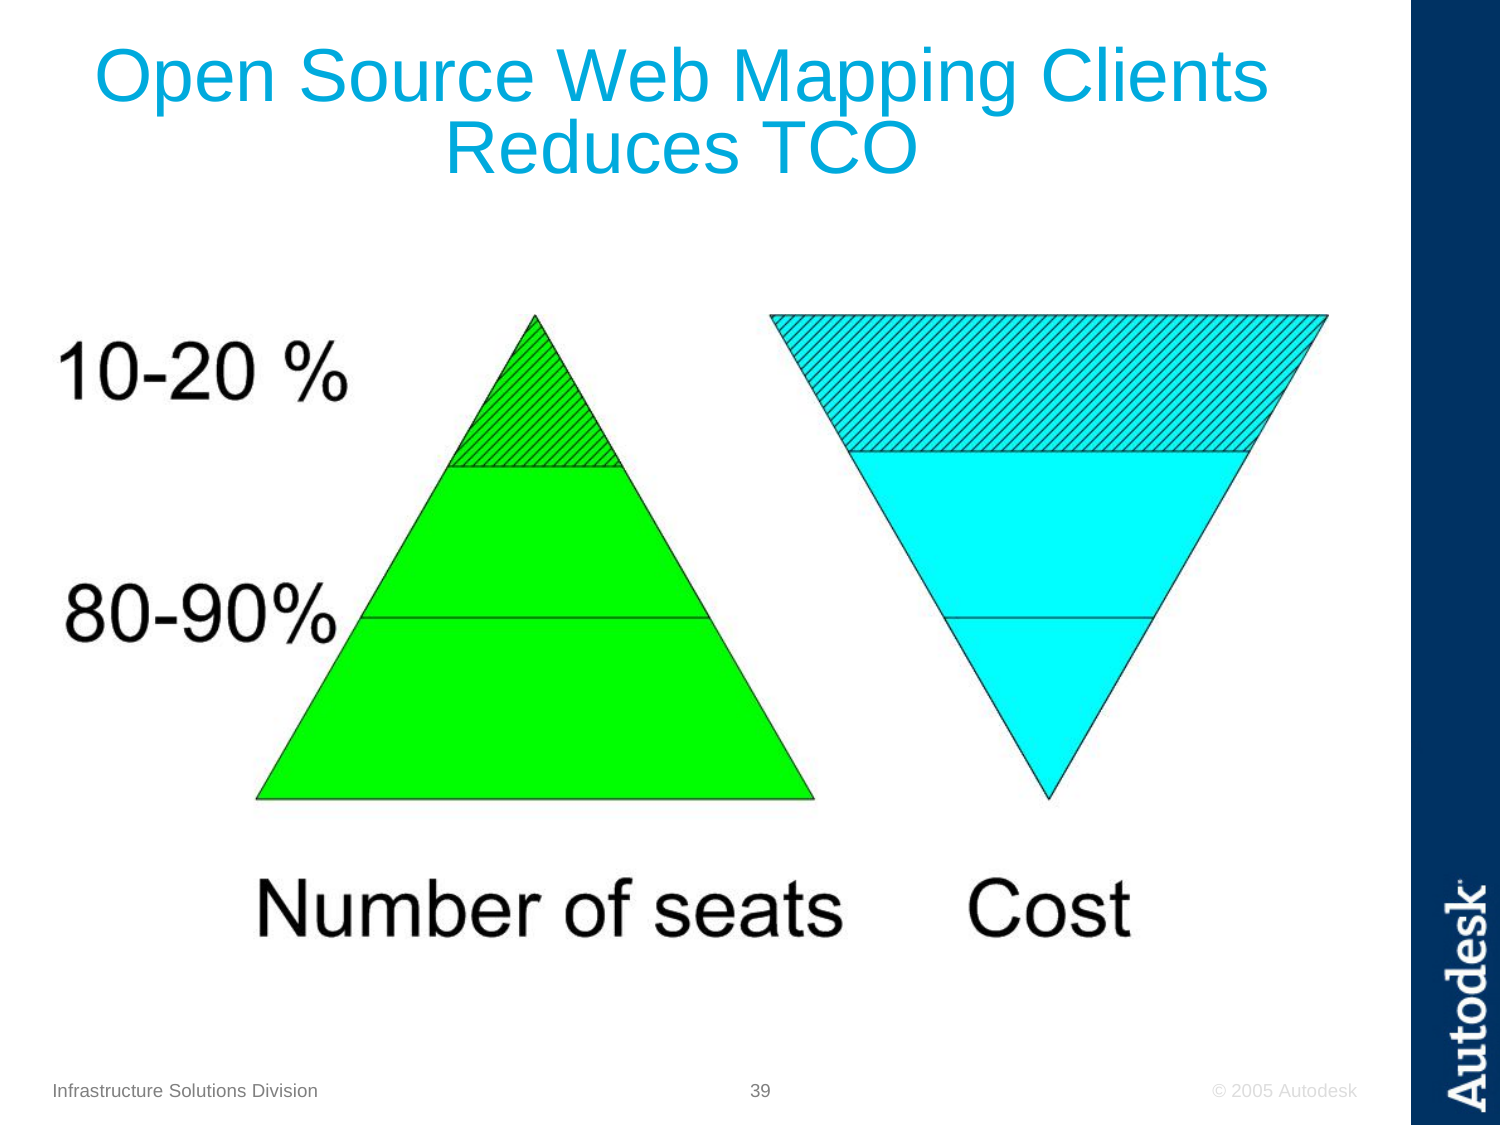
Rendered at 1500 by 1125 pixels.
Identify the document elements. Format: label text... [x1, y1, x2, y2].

picture [52, 314, 1329, 962]
picture [1411, 0, 1500, 1125]
title Open Source Web Mapping Clients Reduces TCO [52, 22, 1313, 210]
